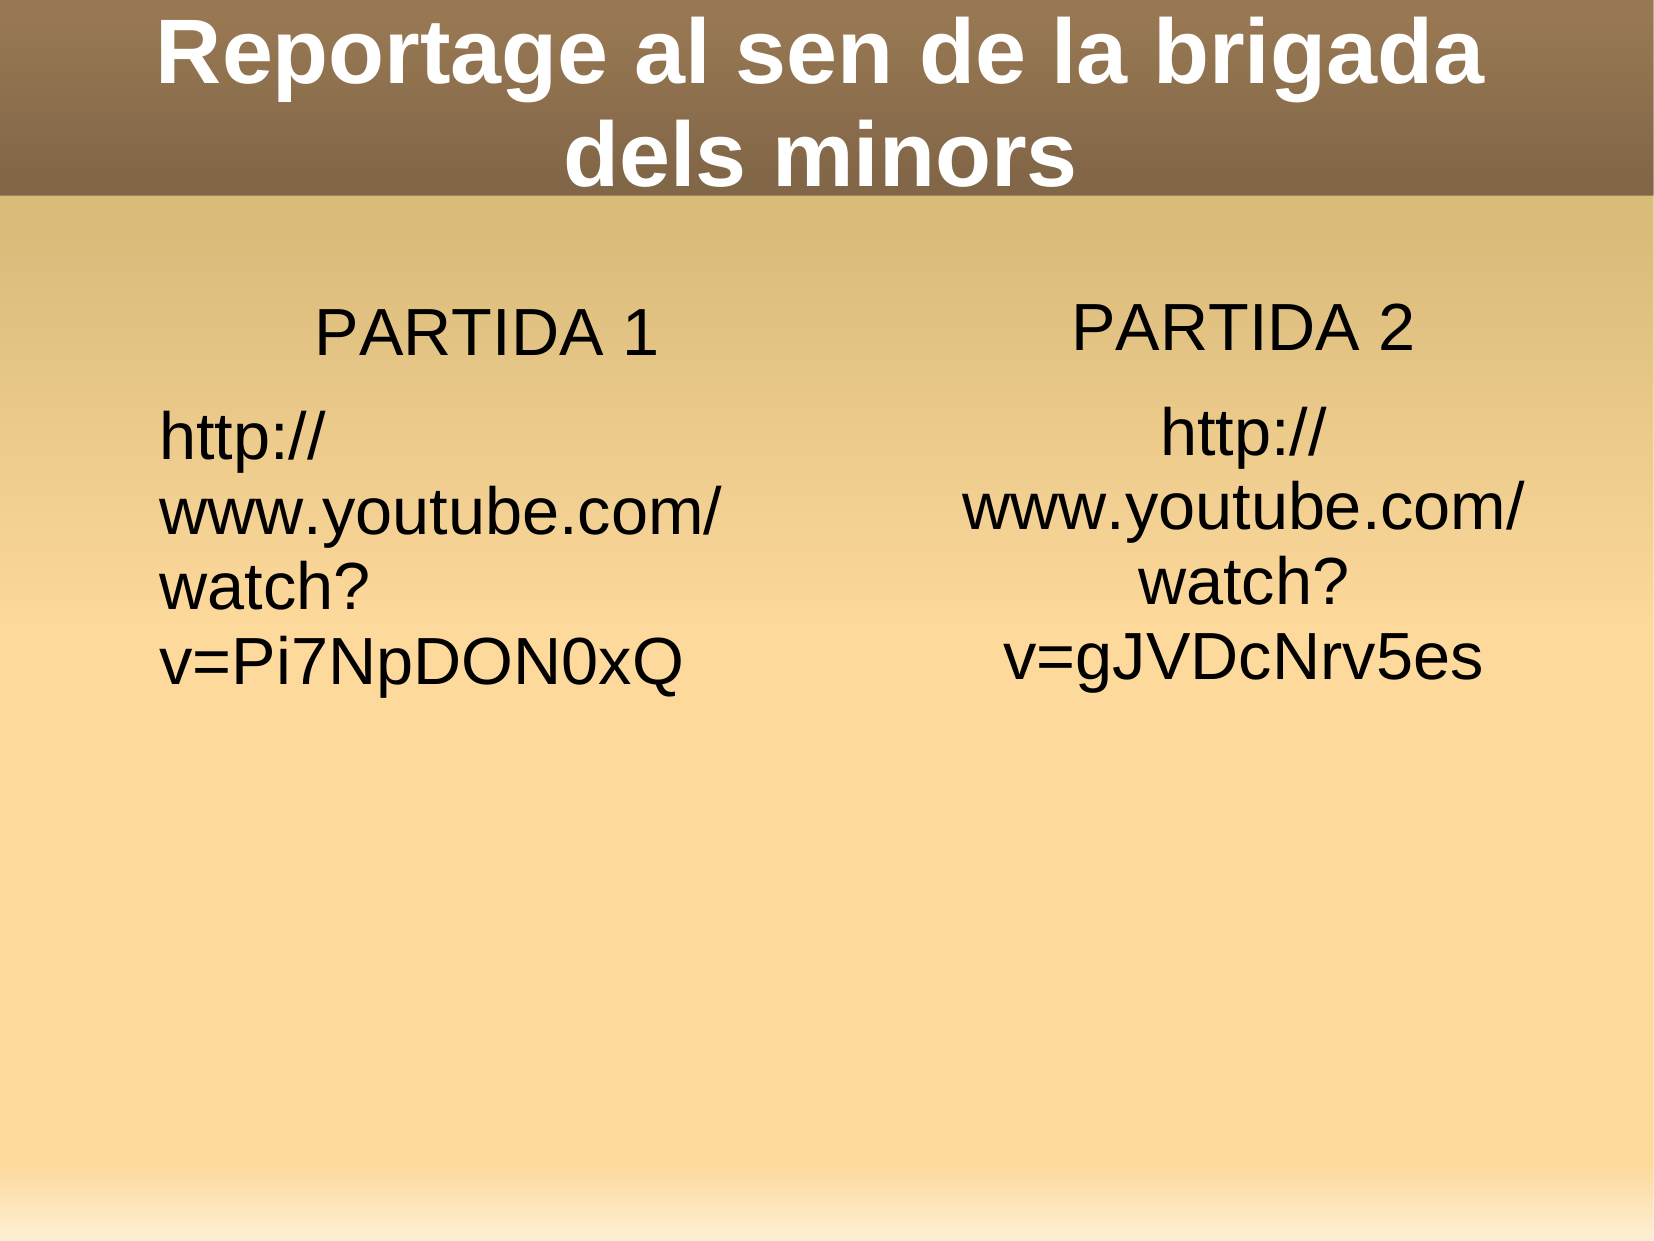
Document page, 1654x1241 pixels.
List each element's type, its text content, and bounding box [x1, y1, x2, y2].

picture [0, 0, 1654, 1241]
list PARTIDA 2 http://www.youtube.com/watch?v=gJVDcNrv5es [845, 290, 1572, 1109]
title Reportage al sen de la brigada dels minors [76, 0, 1565, 208]
list PARTIDA 1 http://www.youtube.com/watch?v=Pi7NpDON0xQ [88, 295, 815, 1114]
